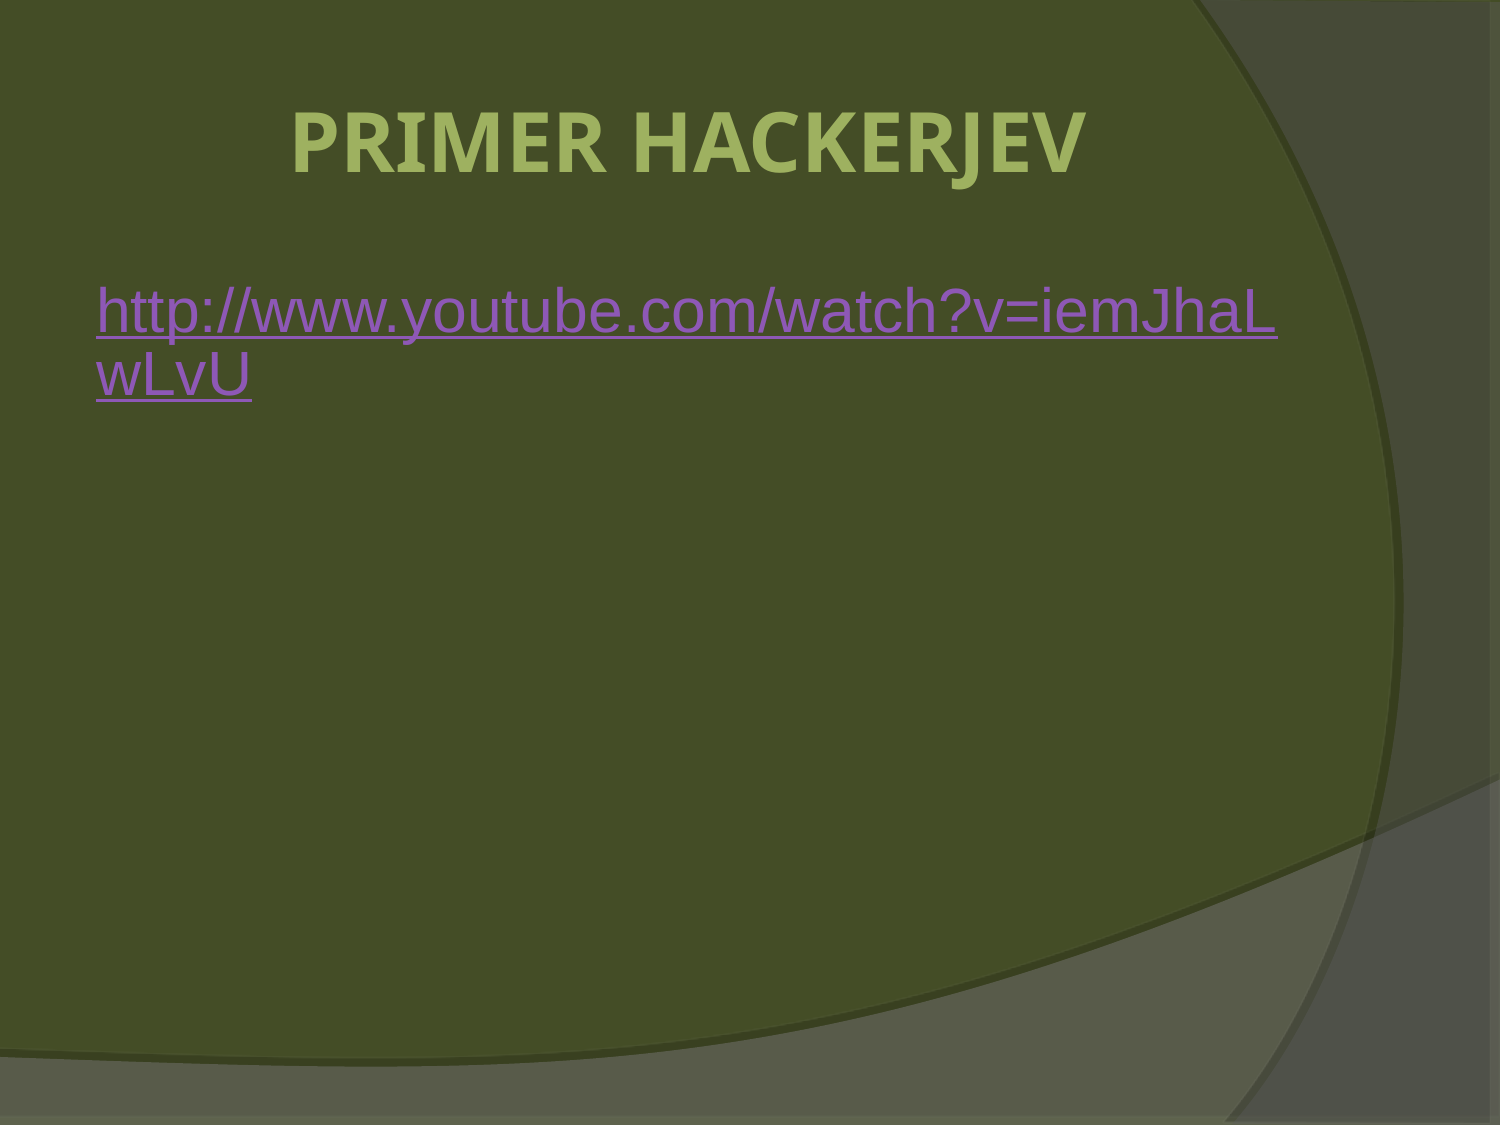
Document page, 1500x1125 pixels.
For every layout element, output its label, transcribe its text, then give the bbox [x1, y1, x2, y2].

title PRIMER HACKERJEV [75, 45, 1300, 233]
list http://www.youtube.com/watch?v=iemJhaLwLvU [75, 262, 1300, 1005]
